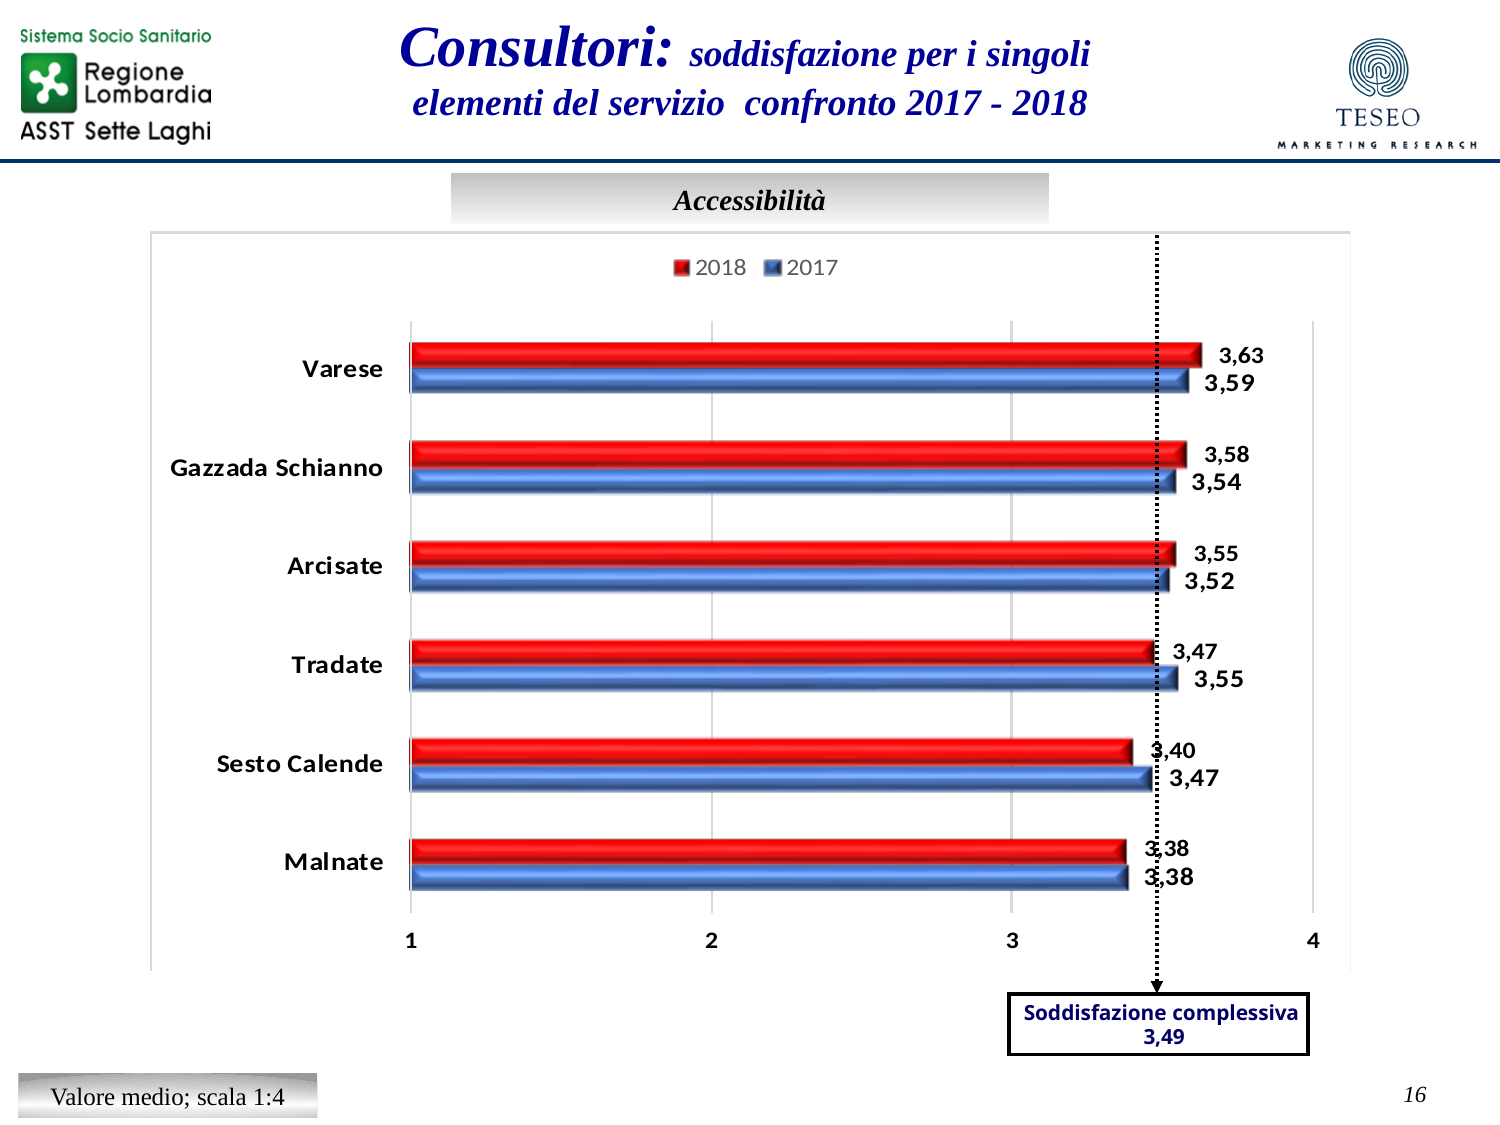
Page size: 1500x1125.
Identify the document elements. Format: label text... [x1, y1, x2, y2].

text_box Consultori: soddisfazione per i singoli elementi del servizio confronto 2017 - 2018 [206, 25, 1294, 151]
text_box Soddisfazione complessiva 3,49 [1009, 993, 1308, 1055]
text_box Accessibilità [451, 173, 1049, 224]
text_box Valore medio; scala 1:4 [18, 1073, 318, 1118]
picture [1294, 30, 1481, 149]
picture [149, 231, 1351, 971]
picture [21, 26, 206, 148]
